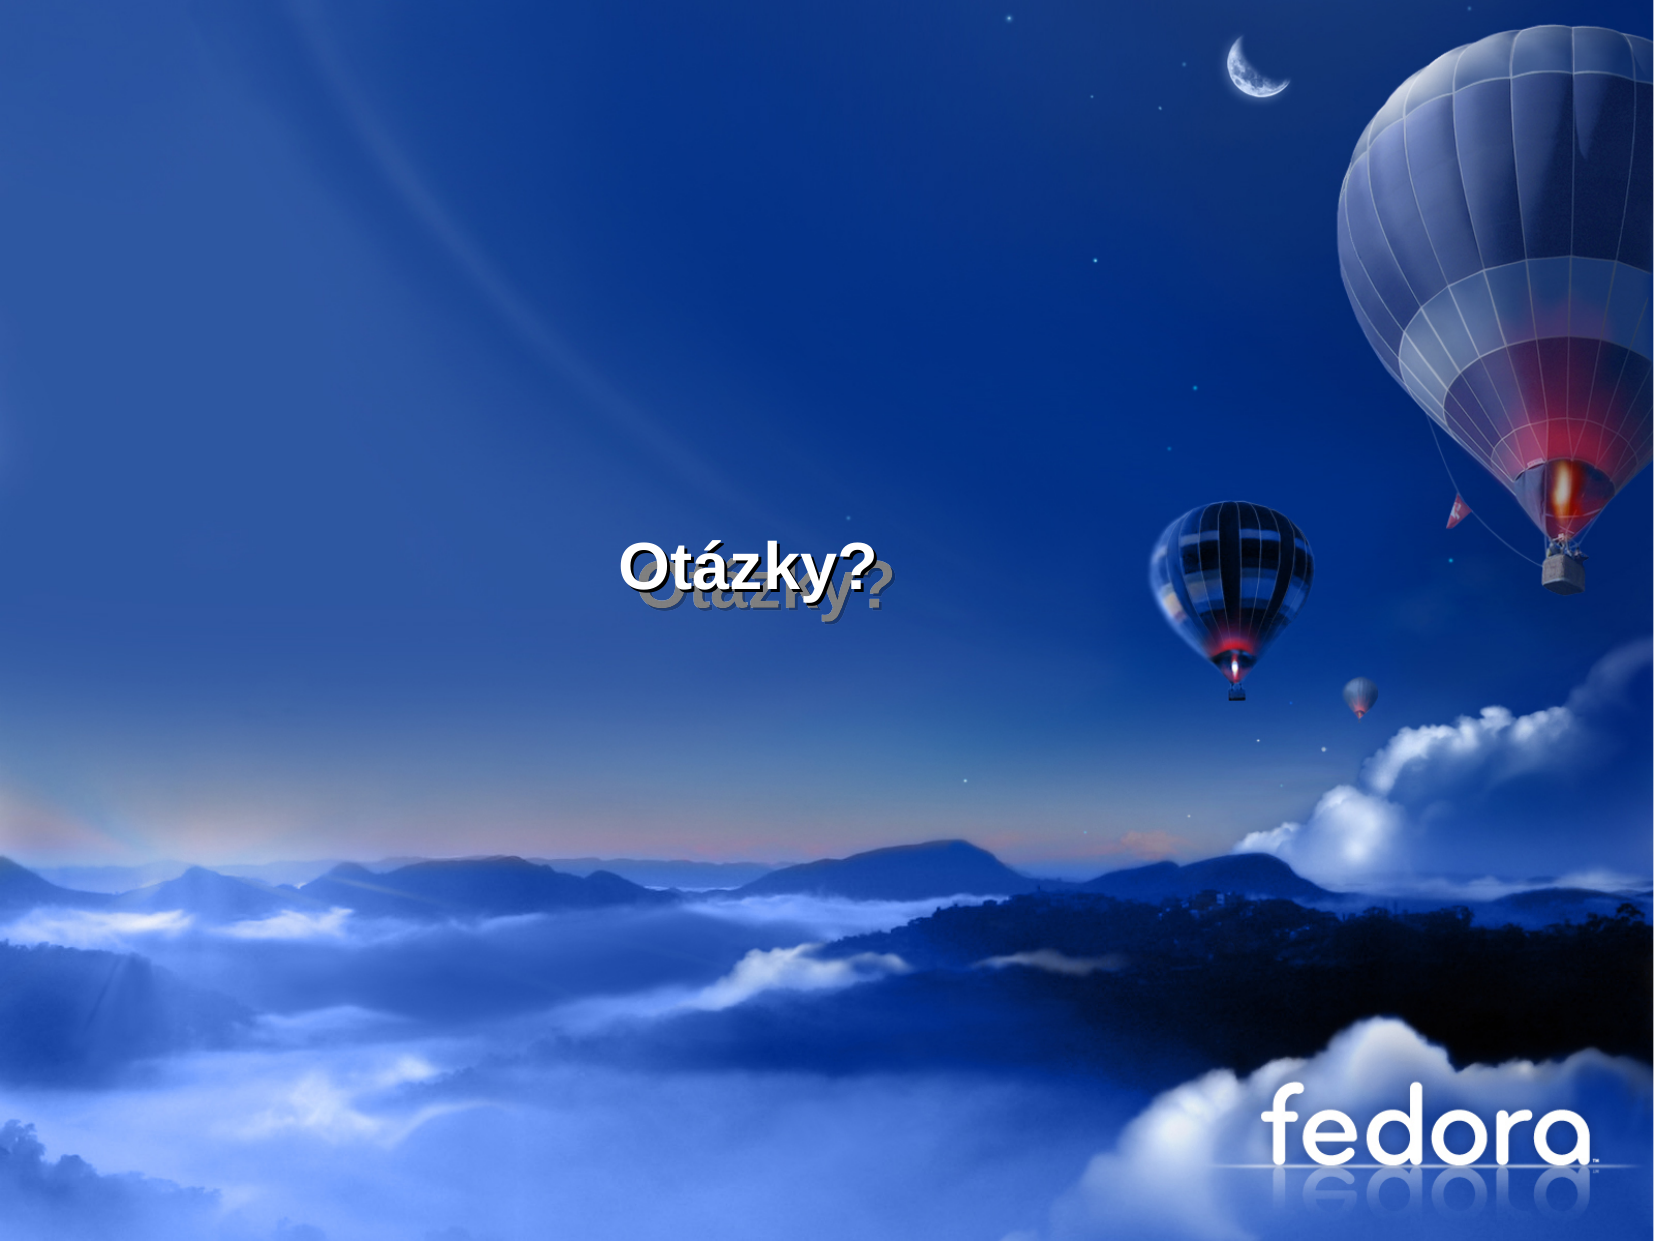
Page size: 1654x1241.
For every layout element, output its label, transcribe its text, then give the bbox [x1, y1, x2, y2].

text_box Otázky? [604, 521, 901, 638]
picture [0, 0, 1654, 1241]
